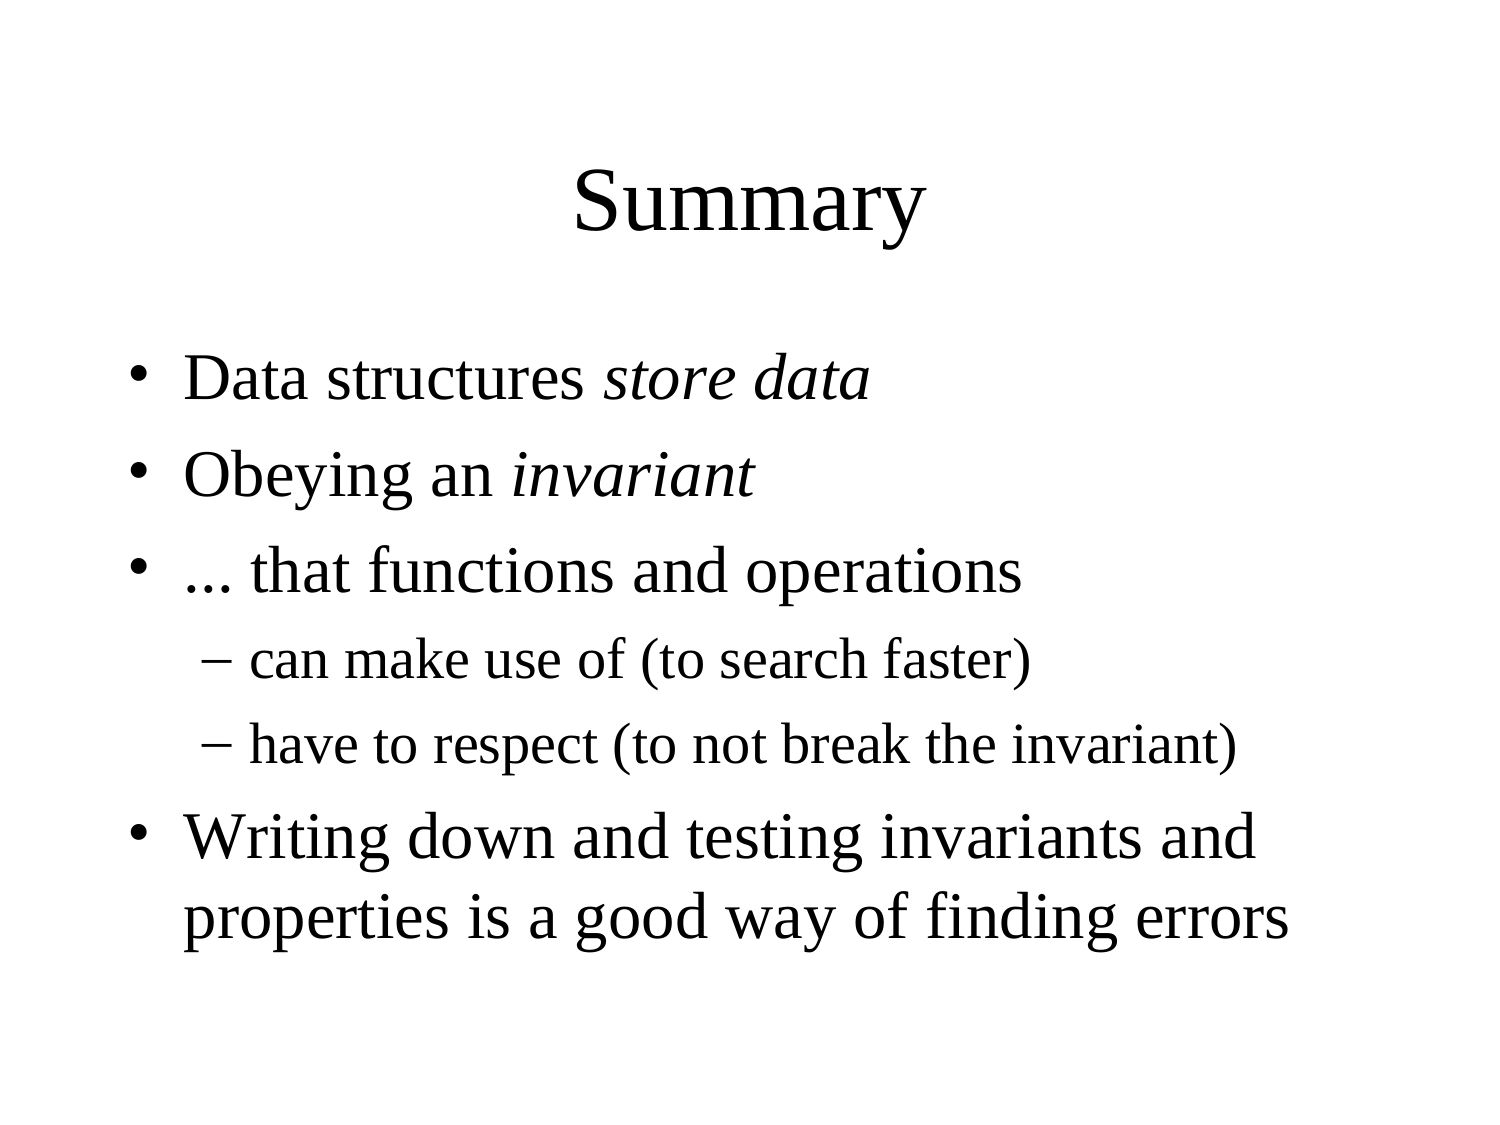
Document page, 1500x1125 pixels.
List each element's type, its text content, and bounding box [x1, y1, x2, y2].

title Summary [112, 99, 1388, 288]
list Data structures store data Obeying an invariant ... that functions and operations can make use of (to search faster) have to respect (to not break the invariant) Writing down and testing invariants and properties is a good way of finding errors [112, 324, 1388, 1000]
